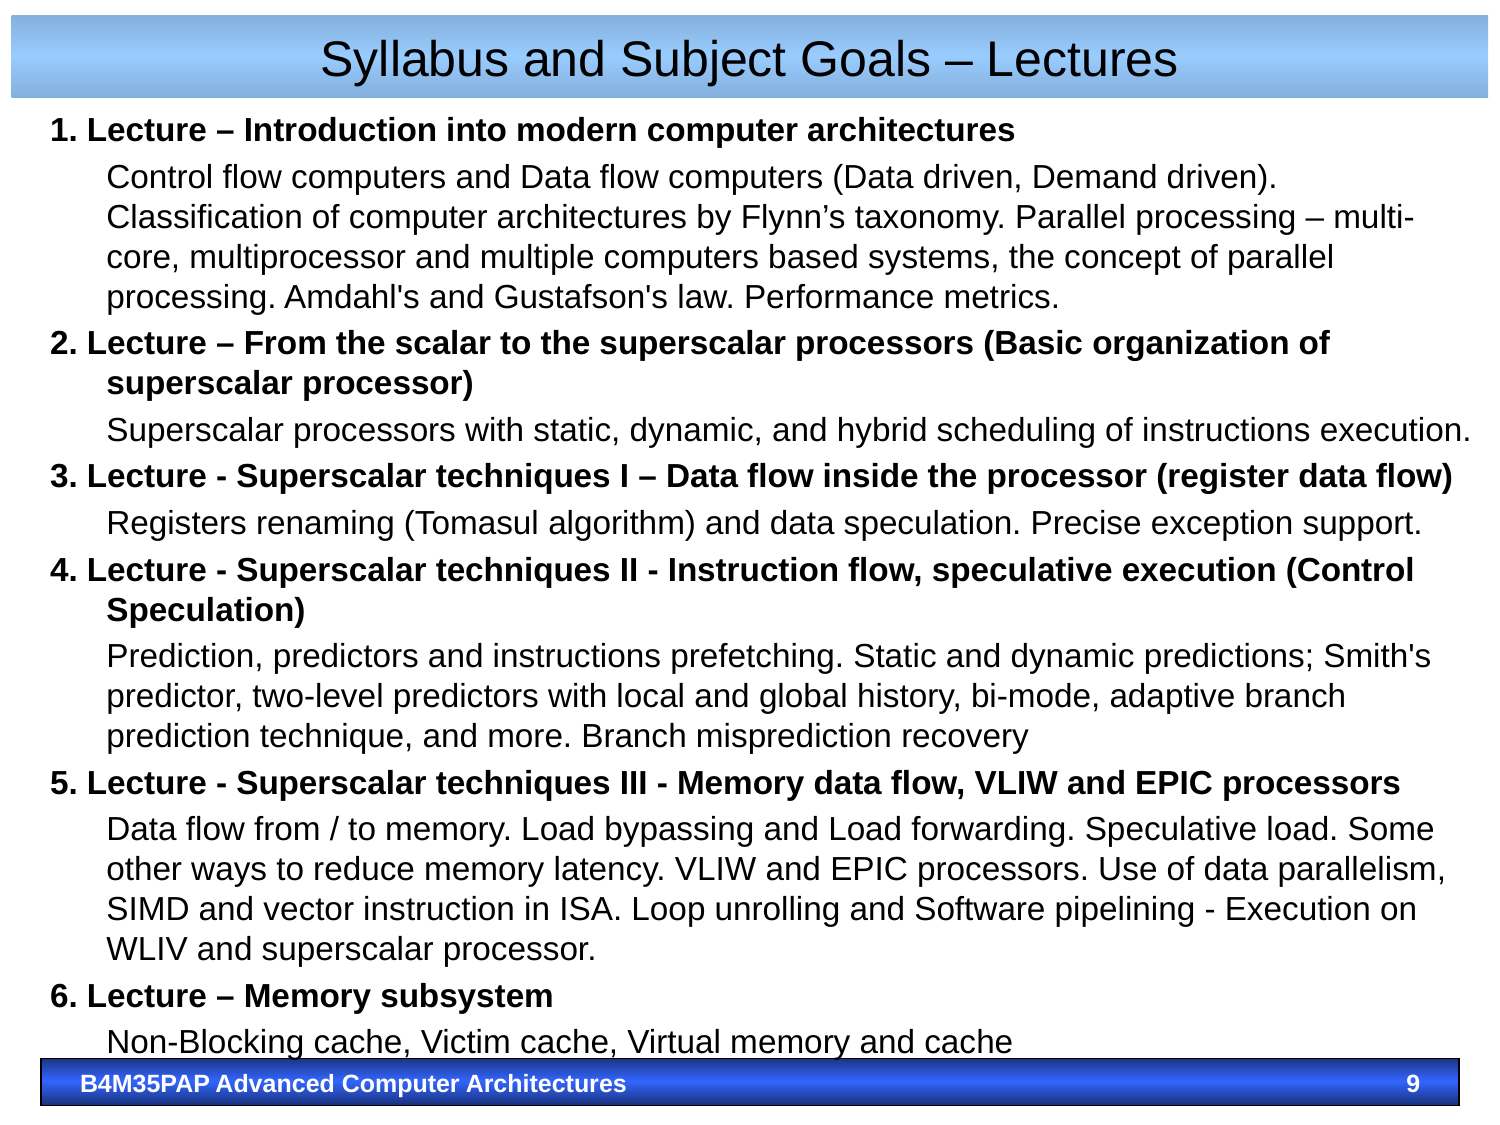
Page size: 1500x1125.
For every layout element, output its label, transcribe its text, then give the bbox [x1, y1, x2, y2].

text_box 1. Lecture – Introduction into modern computer architectures Control flow computers and Data flow computers (Data driven, Demand driven). Classification of computer architectures by Flynn’s taxonomy. Parallel processing – multi-core, multiprocessor and multiple computers based systems, the concept of parallel processing. Amdahl's and Gustafson's law. Performance metrics. 2. Lecture – From the scalar to the superscalar processors (Basic organization of superscalar processor) Superscalar processors with static, dynamic, and hybrid scheduling of instructions execution. 3. Lecture - Superscalar techniques I – Data flow inside the processor (register data flow) Registers renaming (Tomasul algorithm) and data speculation. Precise exception support. 4. Lecture - Superscalar techniques II - Instruction flow, speculative execution (Control Speculation) Prediction, predictors and instructions prefetching. Static and dynamic predictions; Smith's predictor, two-level predictors with local and global history, bi-mode, adaptive branch prediction technique, and more. Branch misprediction recovery 5. Lecture - Superscalar techniques III - Memory data flow, VLIW and EPIC processors Data flow from / to memory. Load bypassing and Load forwarding. Speculative load. Some other ways to reduce memory latency. VLIW and EPIC processors. Use of data parallelism, SIMD and vector instruction in ISA. Loop unrolling and Software pipelining - Execution on WLIV and superscalar processor. 6. Lecture – Memory subsystem Non-Blocking cache, Victim cache, Virtual memory and cache [35, 101, 1500, 1060]
title Syllabus and Subject Goals – Lectures [11, 15, 1489, 98]
